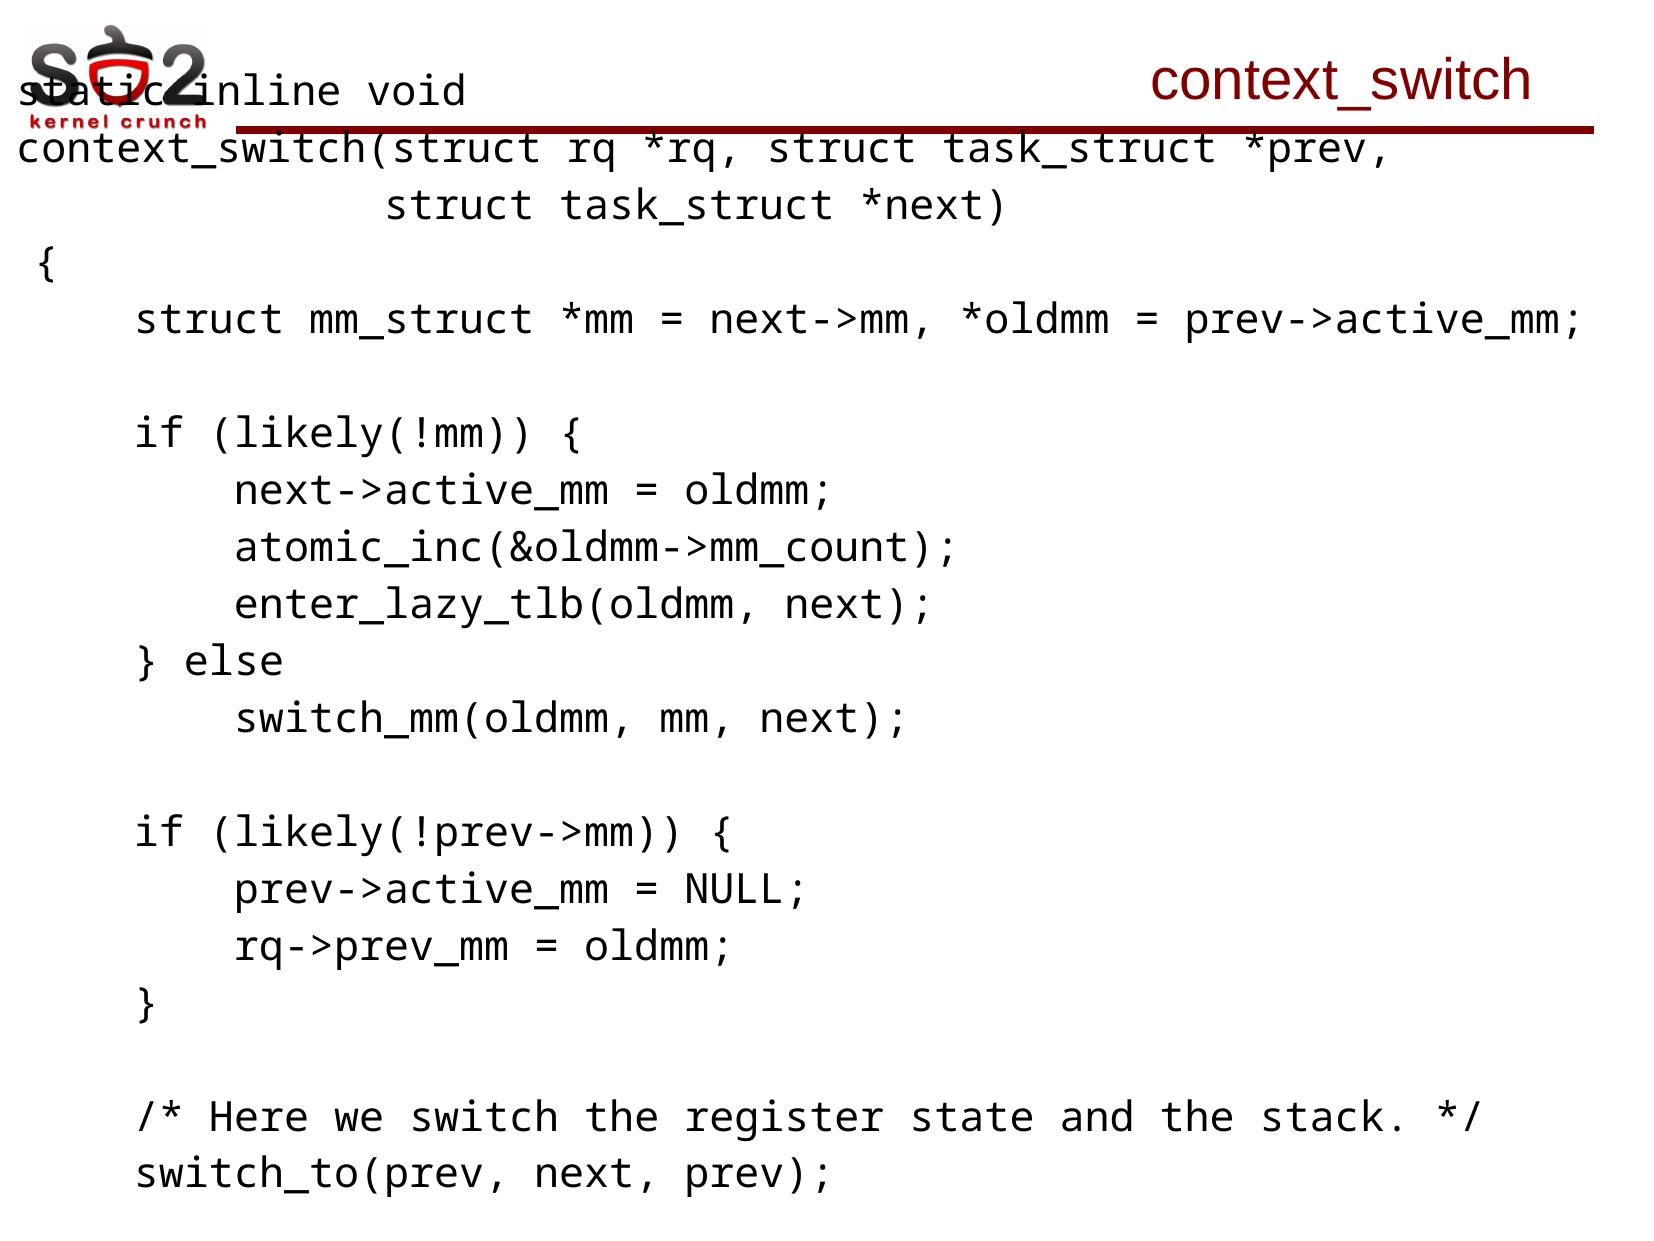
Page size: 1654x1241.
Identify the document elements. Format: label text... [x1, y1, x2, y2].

picture [29, 23, 121, 130]
title context_switch [121, 11, 1534, 148]
list static inline void context_switch(struct rq *rq, struct task_struct *prev, struct task_struct *next) { struct mm_struct *mm = next->mm, *oldmm = prev->active_mm; if (likely(!mm)) { next->active_mm = oldmm; atomic_inc(&oldmm->mm_count); enter_lazy_tlb(oldmm, next); } else switch_mm(oldmm, mm, next); if (likely(!prev->mm)) { prev->active_mm = NULL; rq->prev_mm = oldmm; } /* Here we switch the register state and the stack. */ switch_to(prev, next, prev); } [16, 157, 1625, 1241]
